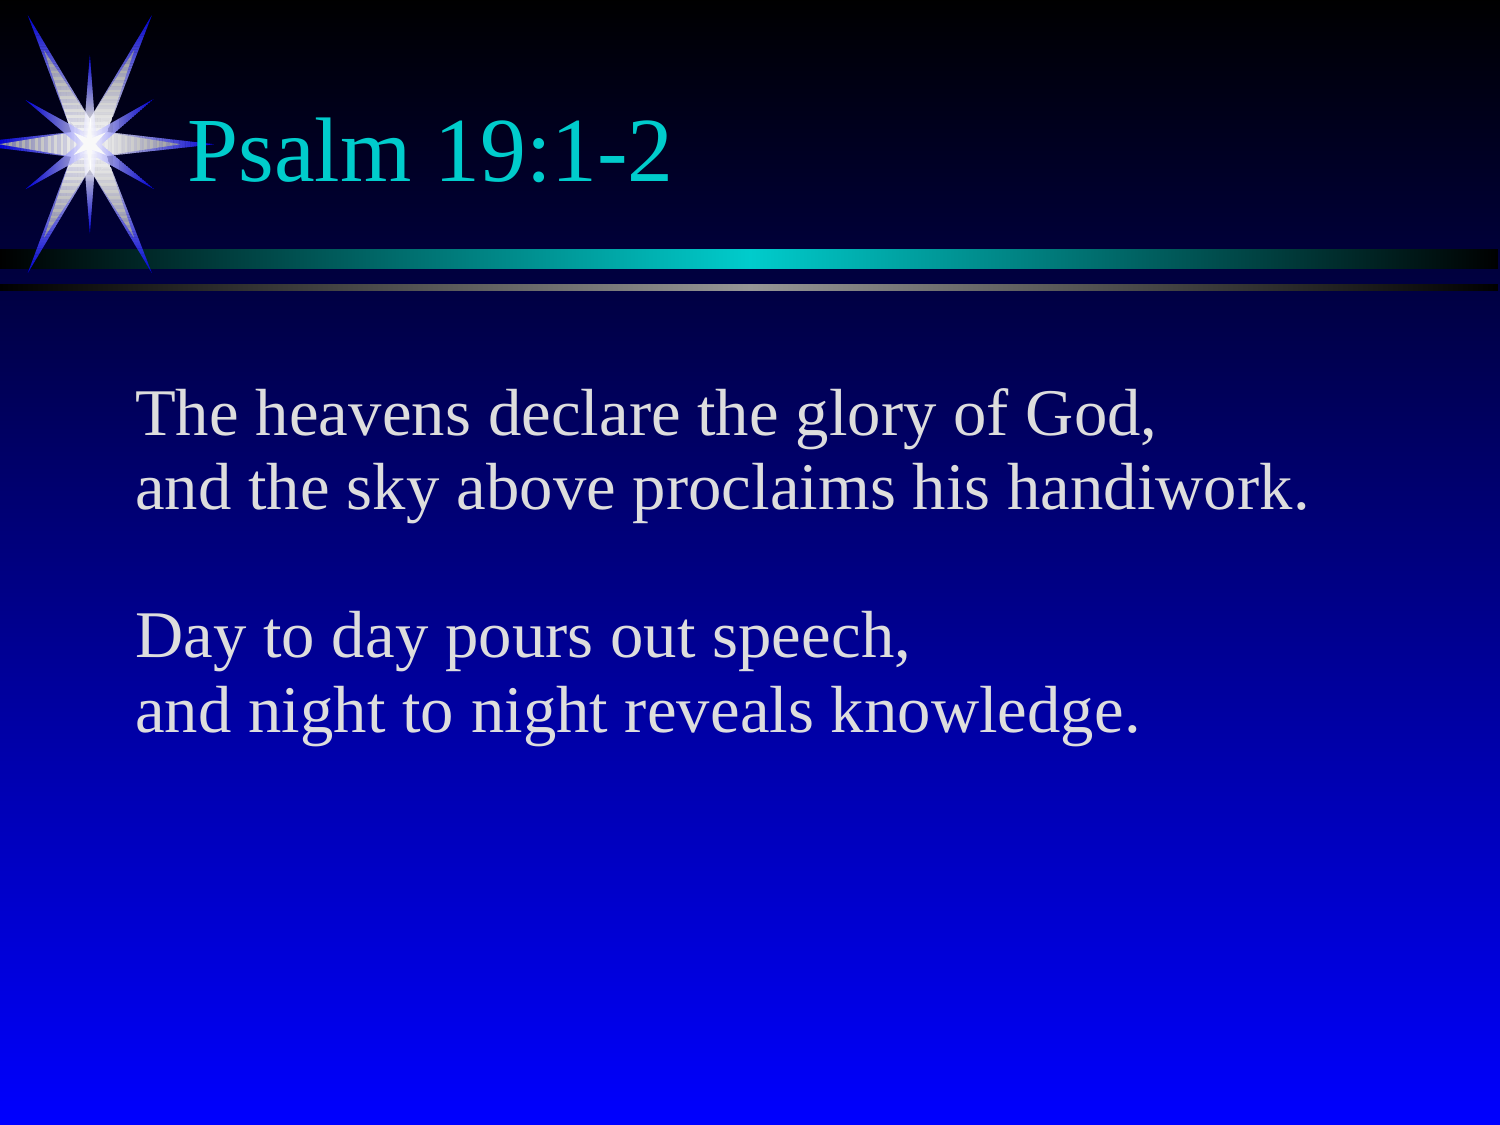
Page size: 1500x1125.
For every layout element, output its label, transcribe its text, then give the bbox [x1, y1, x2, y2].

text_box The heavens declare the glory of God, and the sky above proclaims his handiwork. Day to day pours out speech, and night to night reveals knowledge. [120, 368, 1396, 754]
title Psalm 19:1-2 [187, 56, 1463, 244]
